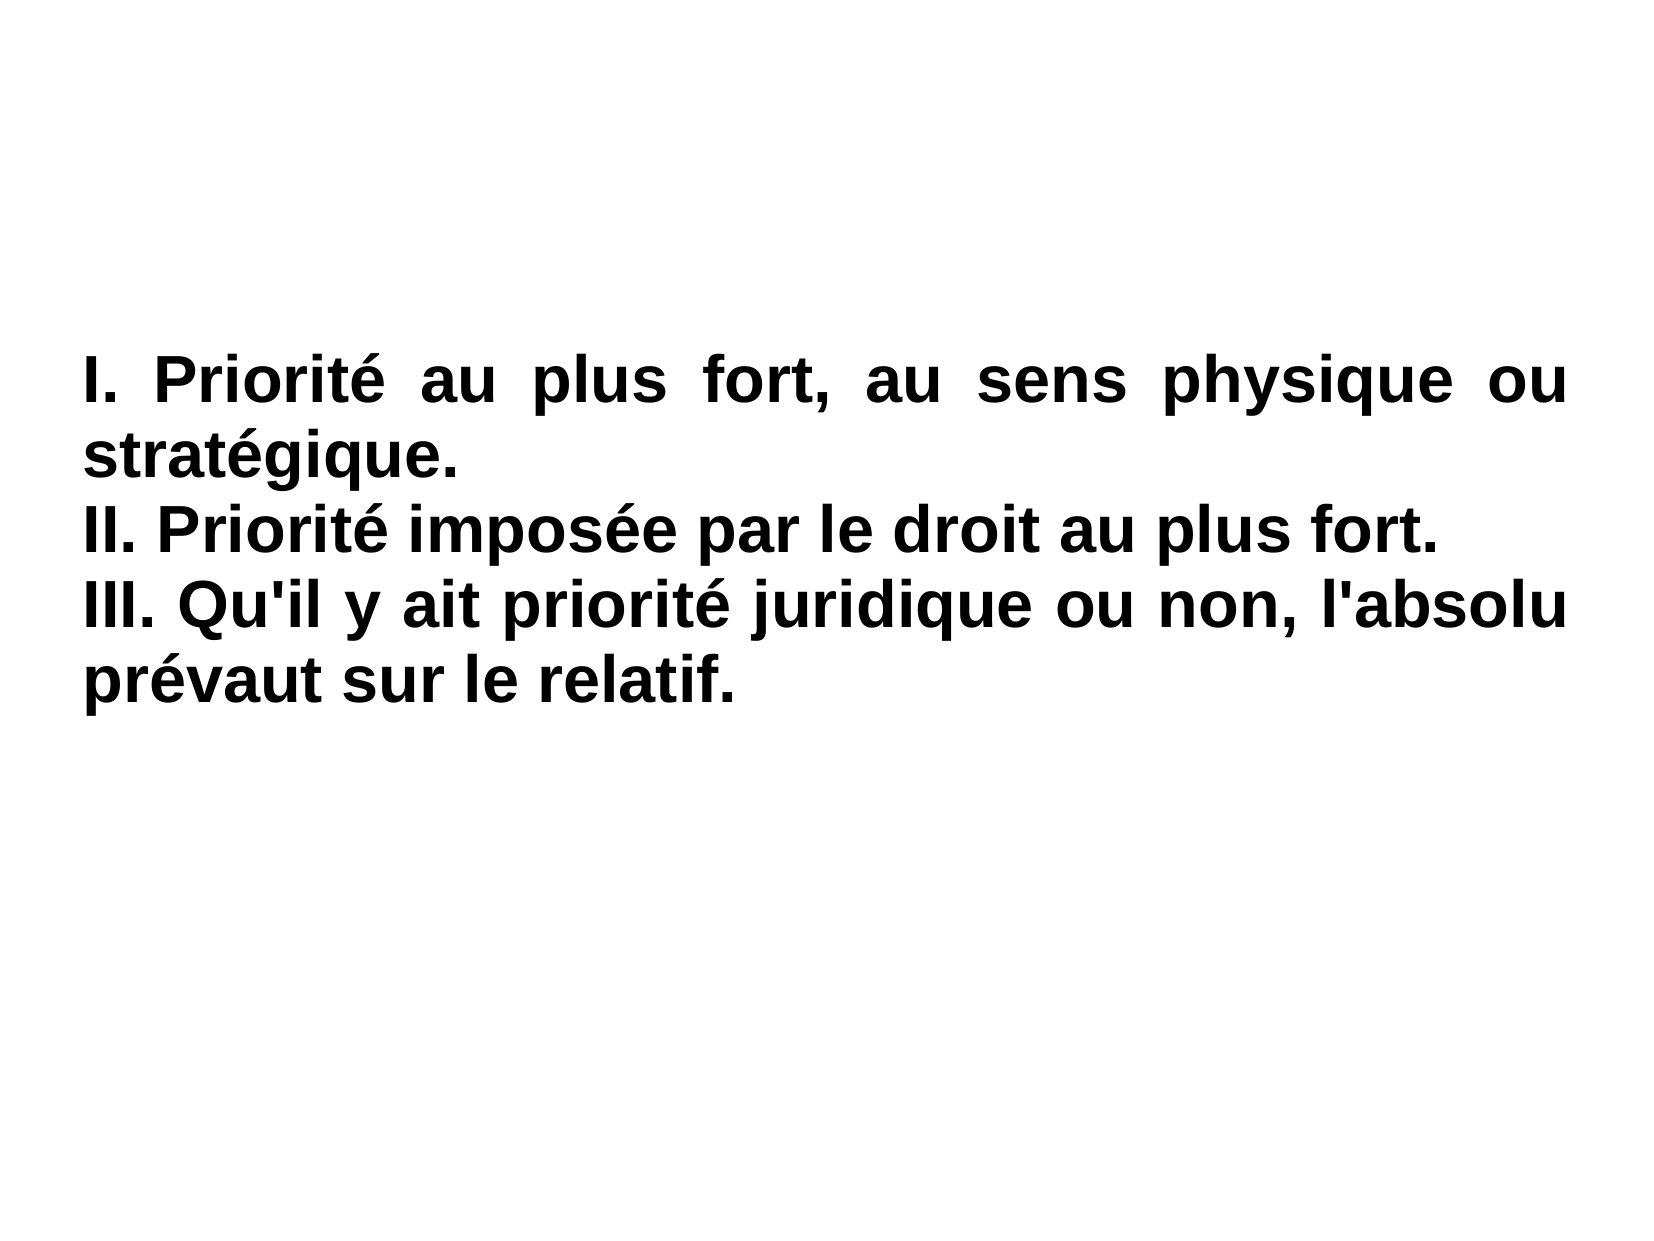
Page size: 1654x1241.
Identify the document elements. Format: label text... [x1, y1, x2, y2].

subtitle I. Priorité au plus fort, au sens physique ou stratégique. II. Priorité imposée par le droit au plus fort. III. Qu'il y ait priorité juridique ou non, l'absolu prévaut sur le relatif. [82, 49, 1571, 1010]
